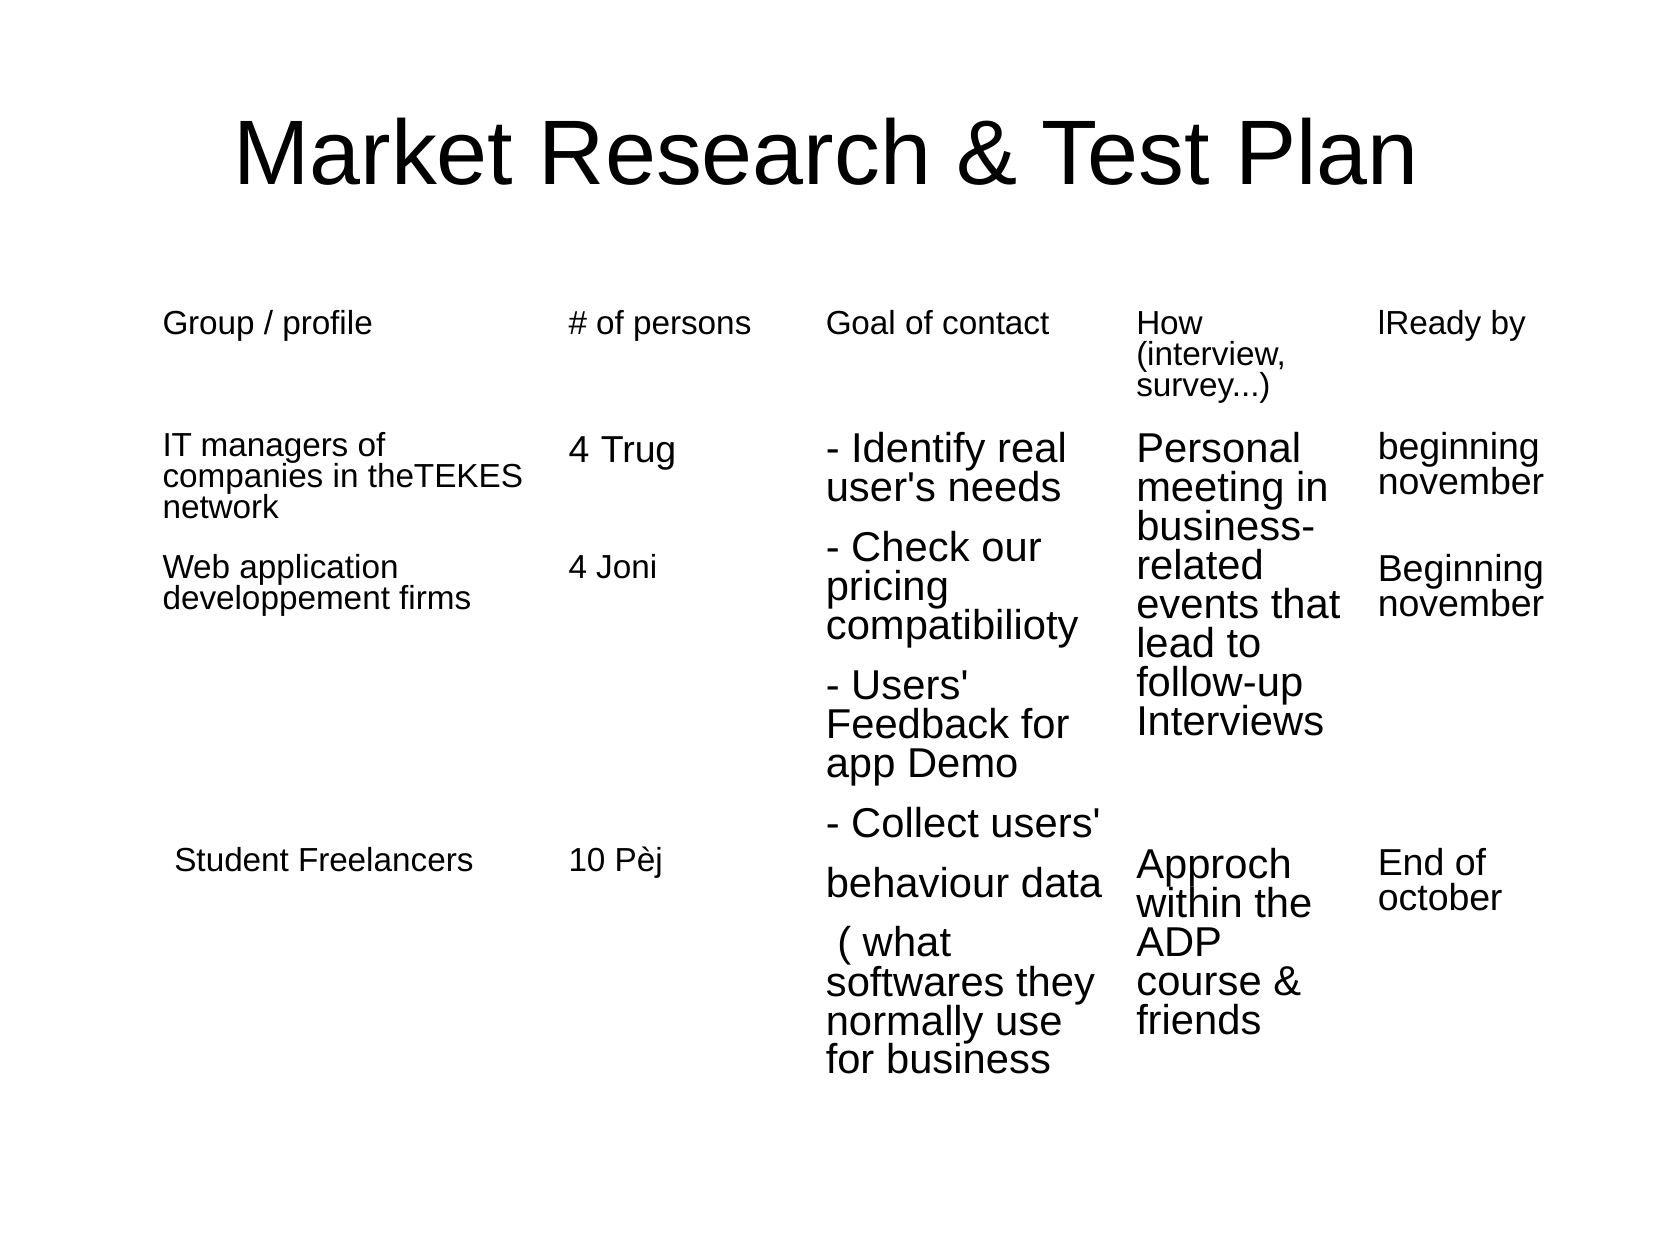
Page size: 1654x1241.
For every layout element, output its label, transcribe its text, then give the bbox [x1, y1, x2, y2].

table_cell Student Freelancers [148, 833, 554, 1157]
title Market Research & Test Plan [82, 56, 1571, 250]
table_cell 4 Trug [554, 417, 811, 539]
table_cell Beginning november [1363, 539, 1594, 833]
table_cell - Identify real user's needs - Check our pricing compatibilioty - Users' Feedback for app Demo - Collect users' behaviour data ( what softwares they normally use for business [811, 417, 1121, 1157]
table_cell IT managers of companies in theTEKES network [148, 417, 554, 539]
table_cell Web application developpement firms [148, 539, 554, 833]
table_header Group / profile [148, 295, 554, 417]
table_cell 4 Joni [554, 539, 811, 833]
table_header How (interview, survey...) [1121, 295, 1363, 417]
table_cell End of october [1363, 833, 1594, 1157]
table_header # of persons [554, 295, 811, 417]
table_cell 10 Pèj [554, 833, 811, 1157]
table_cell Personal meeting in business-related events that lead to follow-up Interviews [1121, 417, 1363, 833]
table_header lReady by [1363, 295, 1594, 417]
table_header Goal of contact [811, 295, 1121, 417]
table_cell Approch within the ADP course & friends [1121, 833, 1363, 1157]
table_cell beginning november [1363, 417, 1594, 539]
